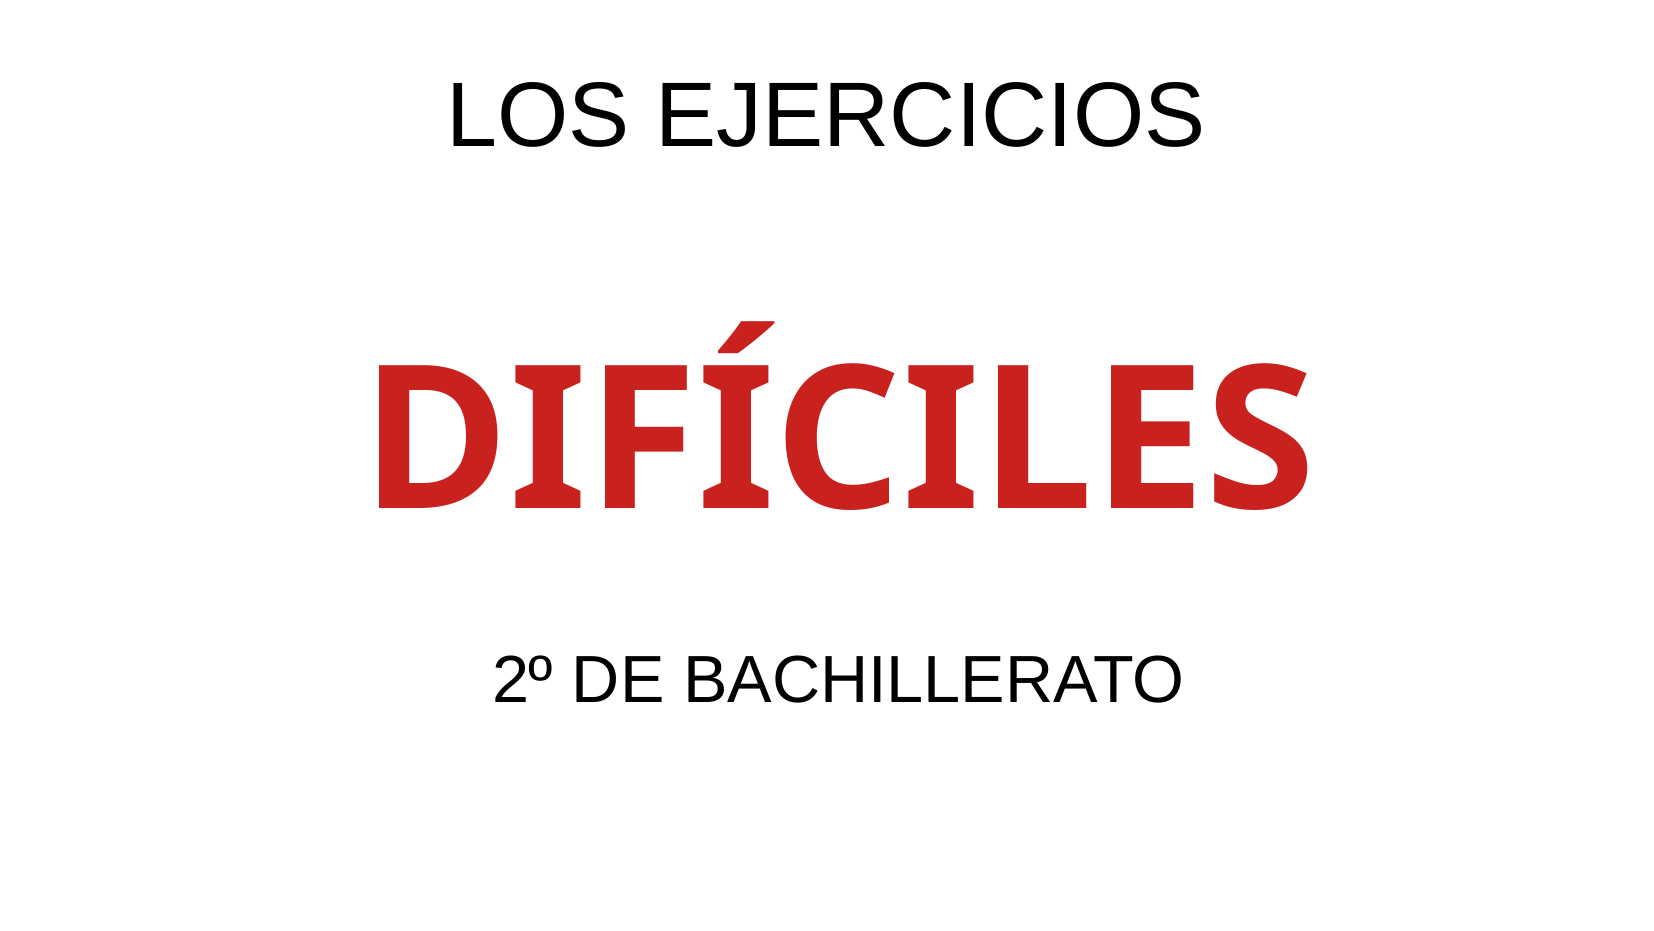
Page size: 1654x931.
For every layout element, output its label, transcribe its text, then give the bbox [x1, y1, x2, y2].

title LOS EJERCICIOS [82, 37, 1571, 193]
subtitle DIFÍCILES 2º DE BACHILLERATO [94, 236, 1583, 776]
